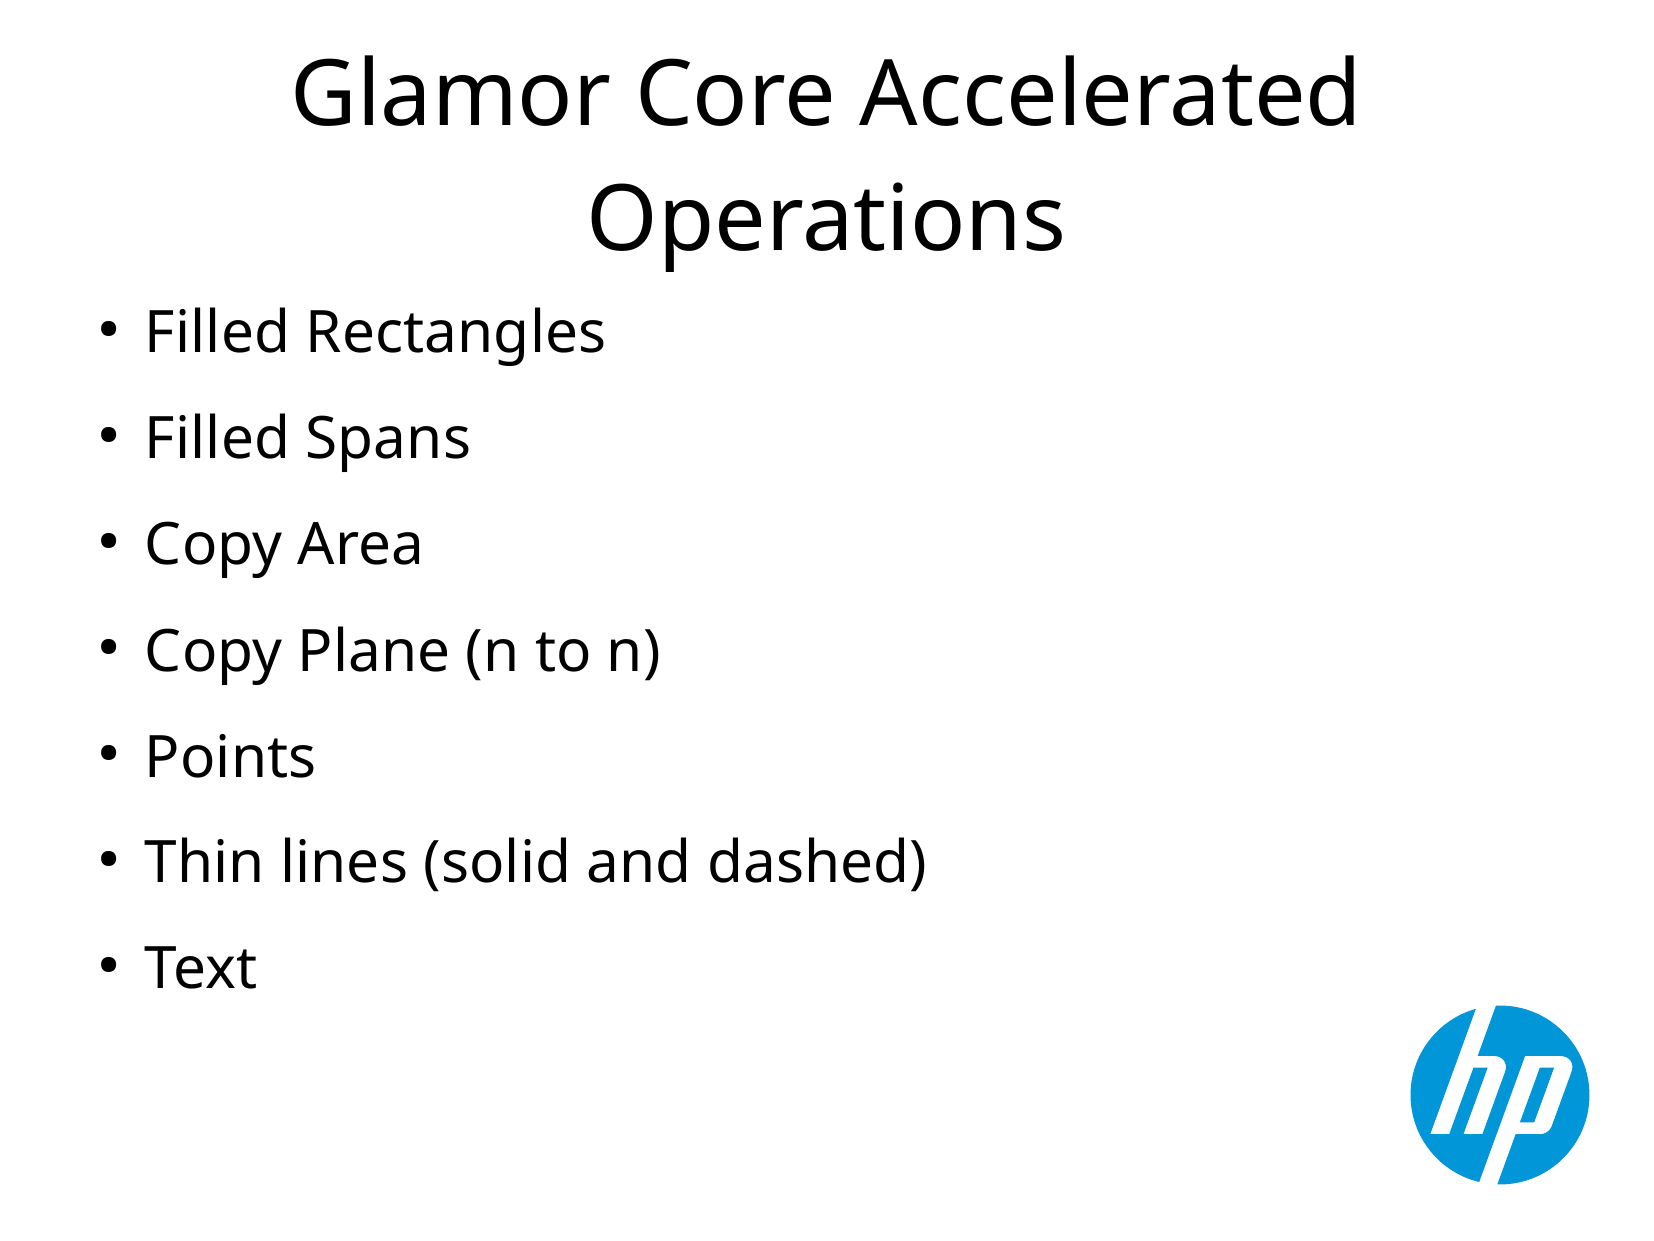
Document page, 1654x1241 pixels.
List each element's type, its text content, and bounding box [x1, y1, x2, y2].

title Glamor Core Accelerated Operations [82, 49, 1571, 257]
list Filled Rectangles Filled Spans Copy Area Copy Plane (n to n) Points Thin lines (solid and dashed) Text [82, 290, 1571, 1010]
